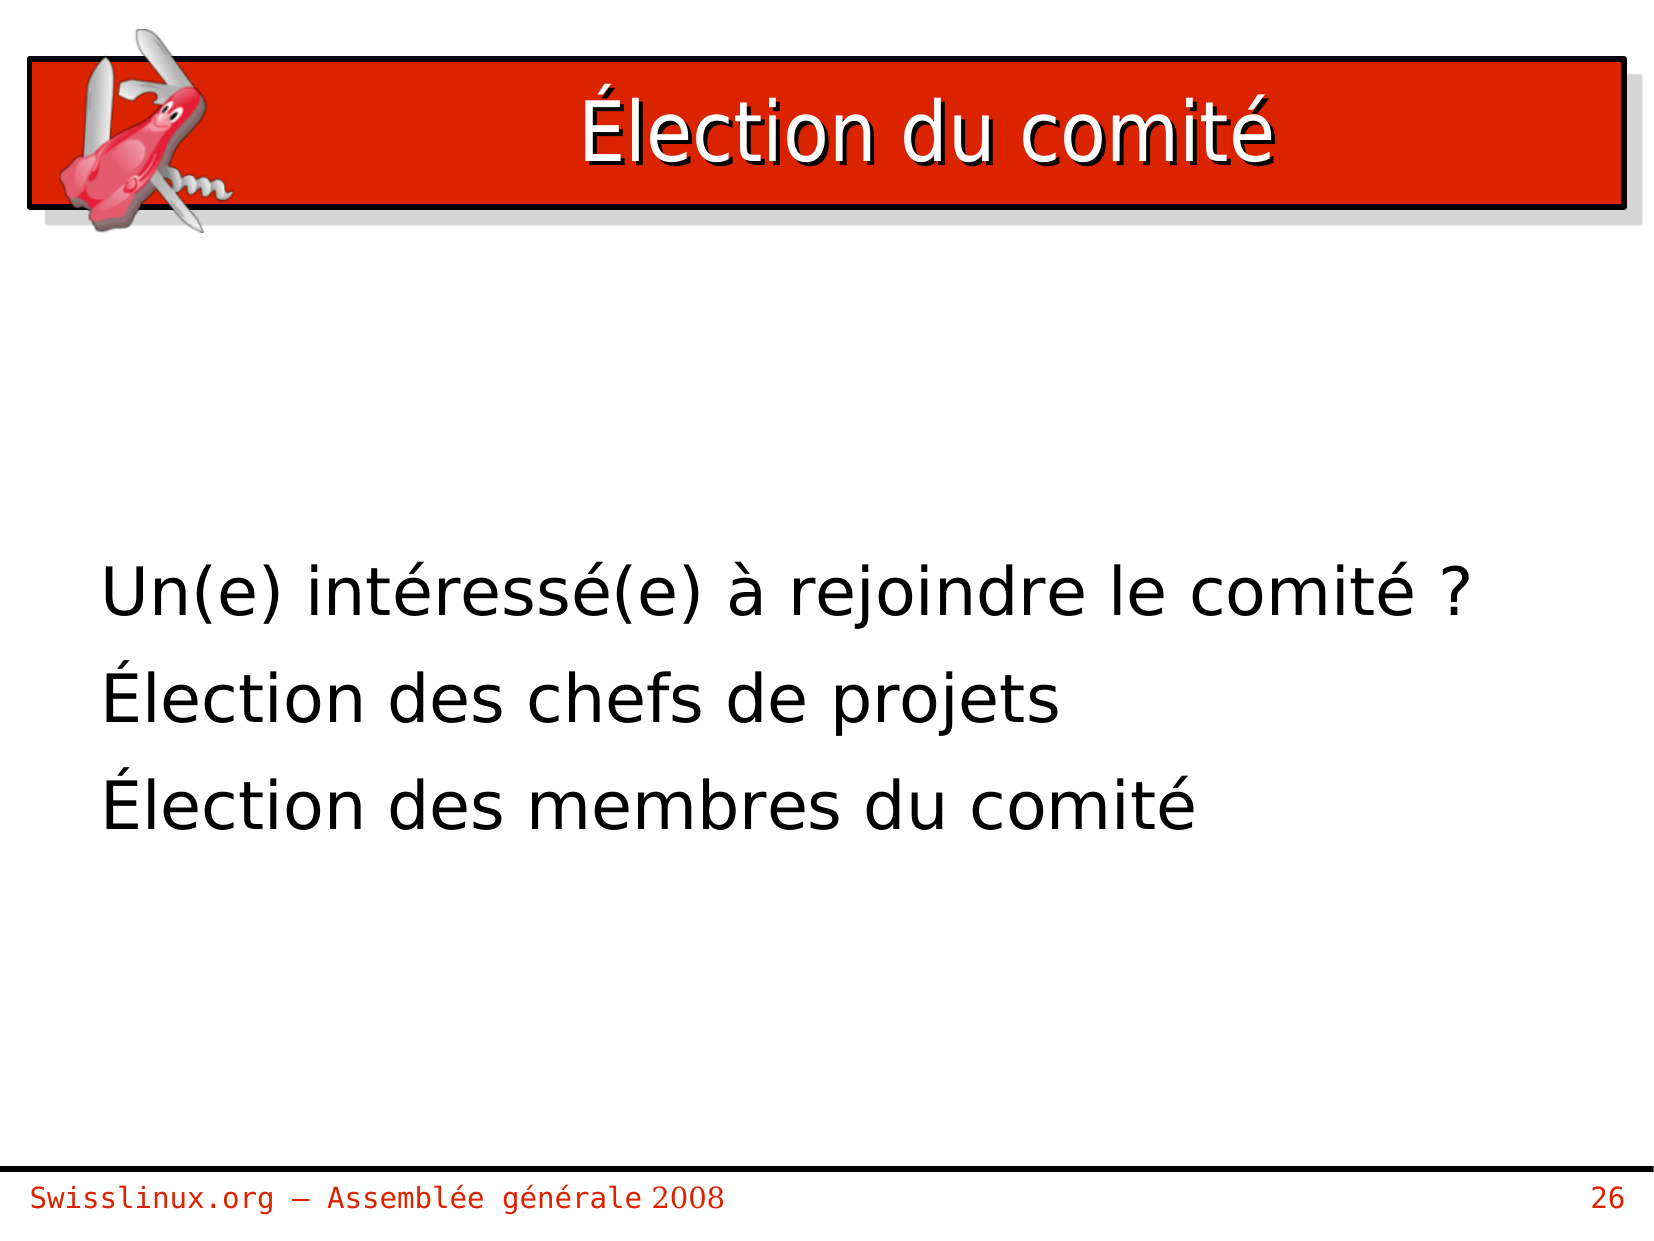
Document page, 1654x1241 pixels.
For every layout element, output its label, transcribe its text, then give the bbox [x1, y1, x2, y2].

title Élection du comité [259, 84, 1595, 182]
list Un(e) intéressé(e) à rejoindre le comité ? Élection des chefs de projets Élection des membres du comité [82, 290, 1571, 1109]
picture [59, 29, 234, 233]
